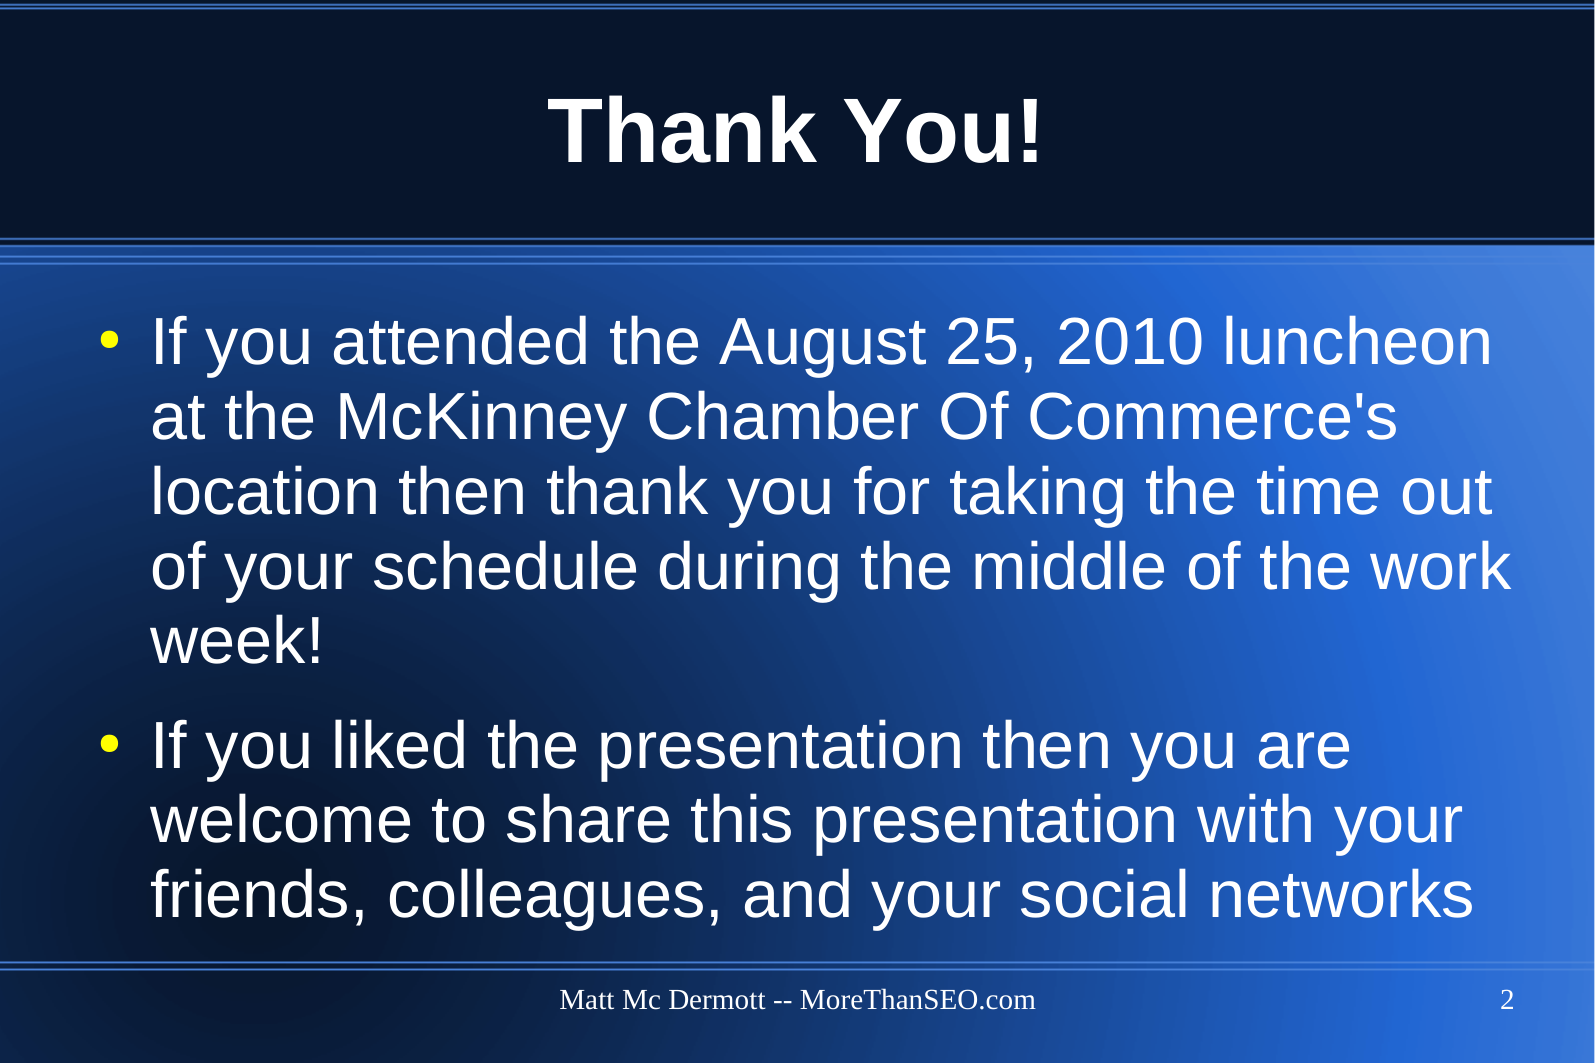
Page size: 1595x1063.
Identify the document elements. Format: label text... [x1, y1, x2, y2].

list If you attended the August 25, 2010 luncheon at the McKinney Chamber Of Commerce's location then thank you for taking the time out of your schedule during the middle of the work week! If you liked the presentation then you are welcome to share this presentation with your friends, colleagues, and your social networks [79, 304, 1515, 933]
title Thank You! [79, 42, 1515, 220]
picture [0, 0, 1595, 1063]
